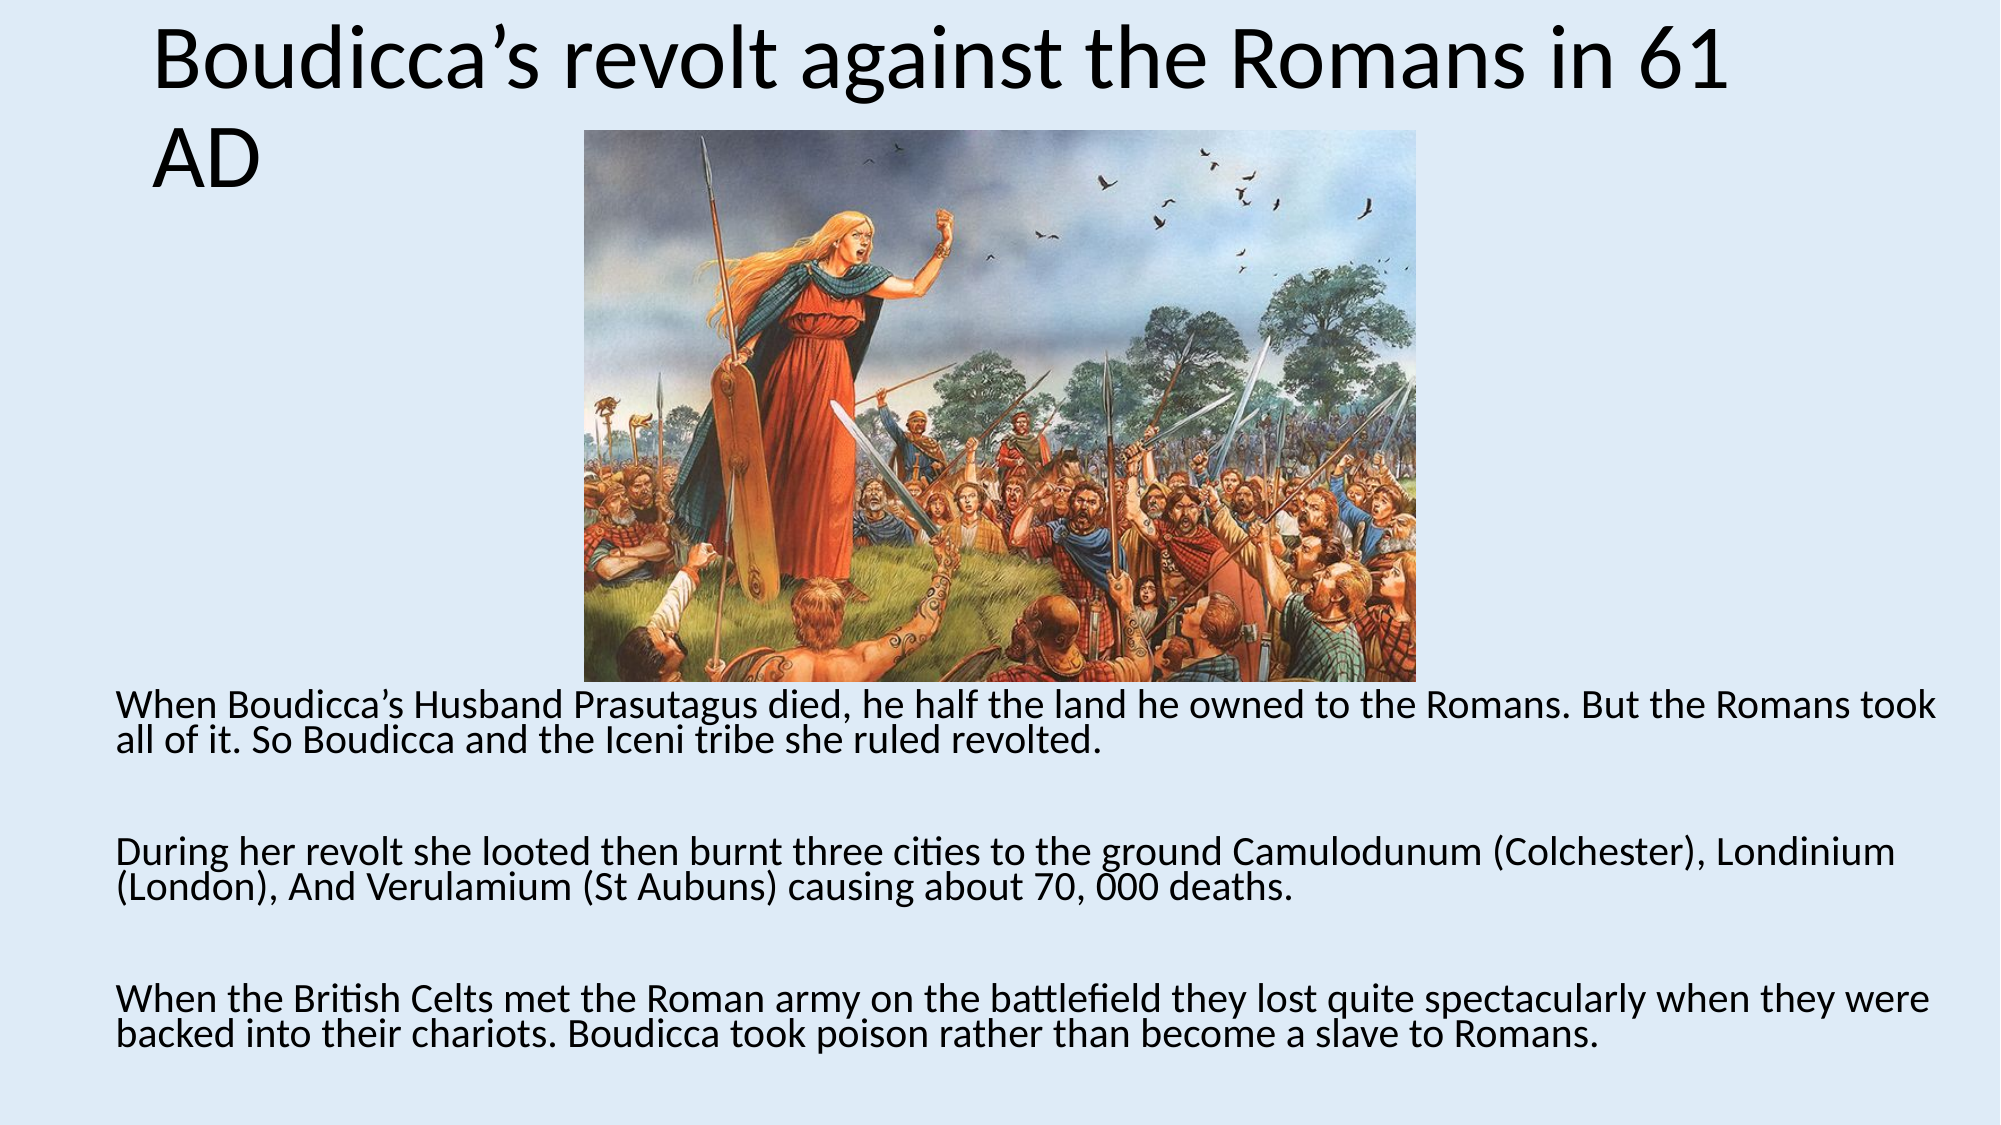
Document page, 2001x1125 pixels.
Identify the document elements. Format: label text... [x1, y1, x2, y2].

list When Boudicca’s Husband Prasutagus died, he half the land he owned to the Romans. But the Romans took all of it. So Boudicca and the Iceni tribe she ruled revolted. During her revolt she looted then burnt three cities to the ground Camulodunum (Colchester), Londinium (London), And Verulamium (St Aubuns) causing about 70, 000 deaths. When the British Celts met the Roman army on the battlefield they lost quite spectacularly when they were backed into their chariots. Boudicca took poison rather than become a slave to Romans. [100, 683, 1964, 1125]
title Boudicca’s revolt against the Romans in 61 AD [137, 0, 1863, 218]
picture [584, 130, 1416, 682]
